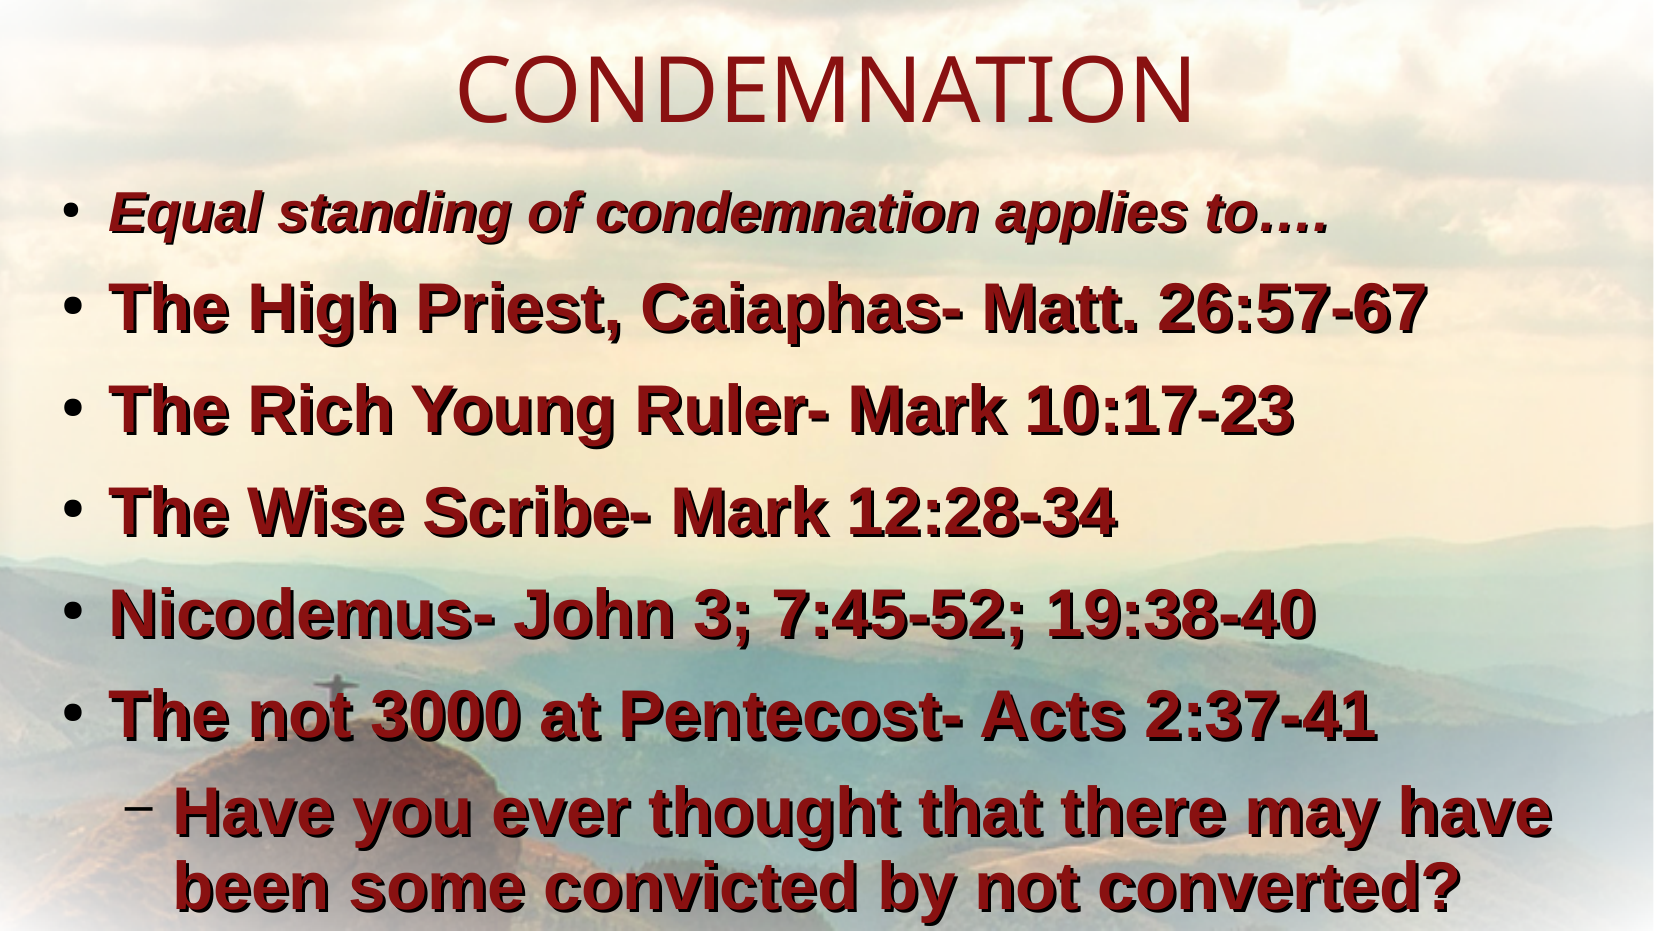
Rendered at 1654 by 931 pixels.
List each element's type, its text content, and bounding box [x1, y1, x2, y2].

list Equal standing of condemnation applies to…. The High Priest, Caiaphas- Matt. 26:57-67 The Rich Young Ruler- Mark 10:17-23 The Wise Scribe- Mark 12:28-34 Nicodemus- John 3; 7:45-52; 19:38-40 The not 3000 at Pentecost- Acts 2:37-41 Have you ever thought that there may have been some convicted by not converted? [45, 180, 1621, 931]
title CONDEMNATION [82, 9, 1571, 166]
picture [0, 0, 1654, 931]
